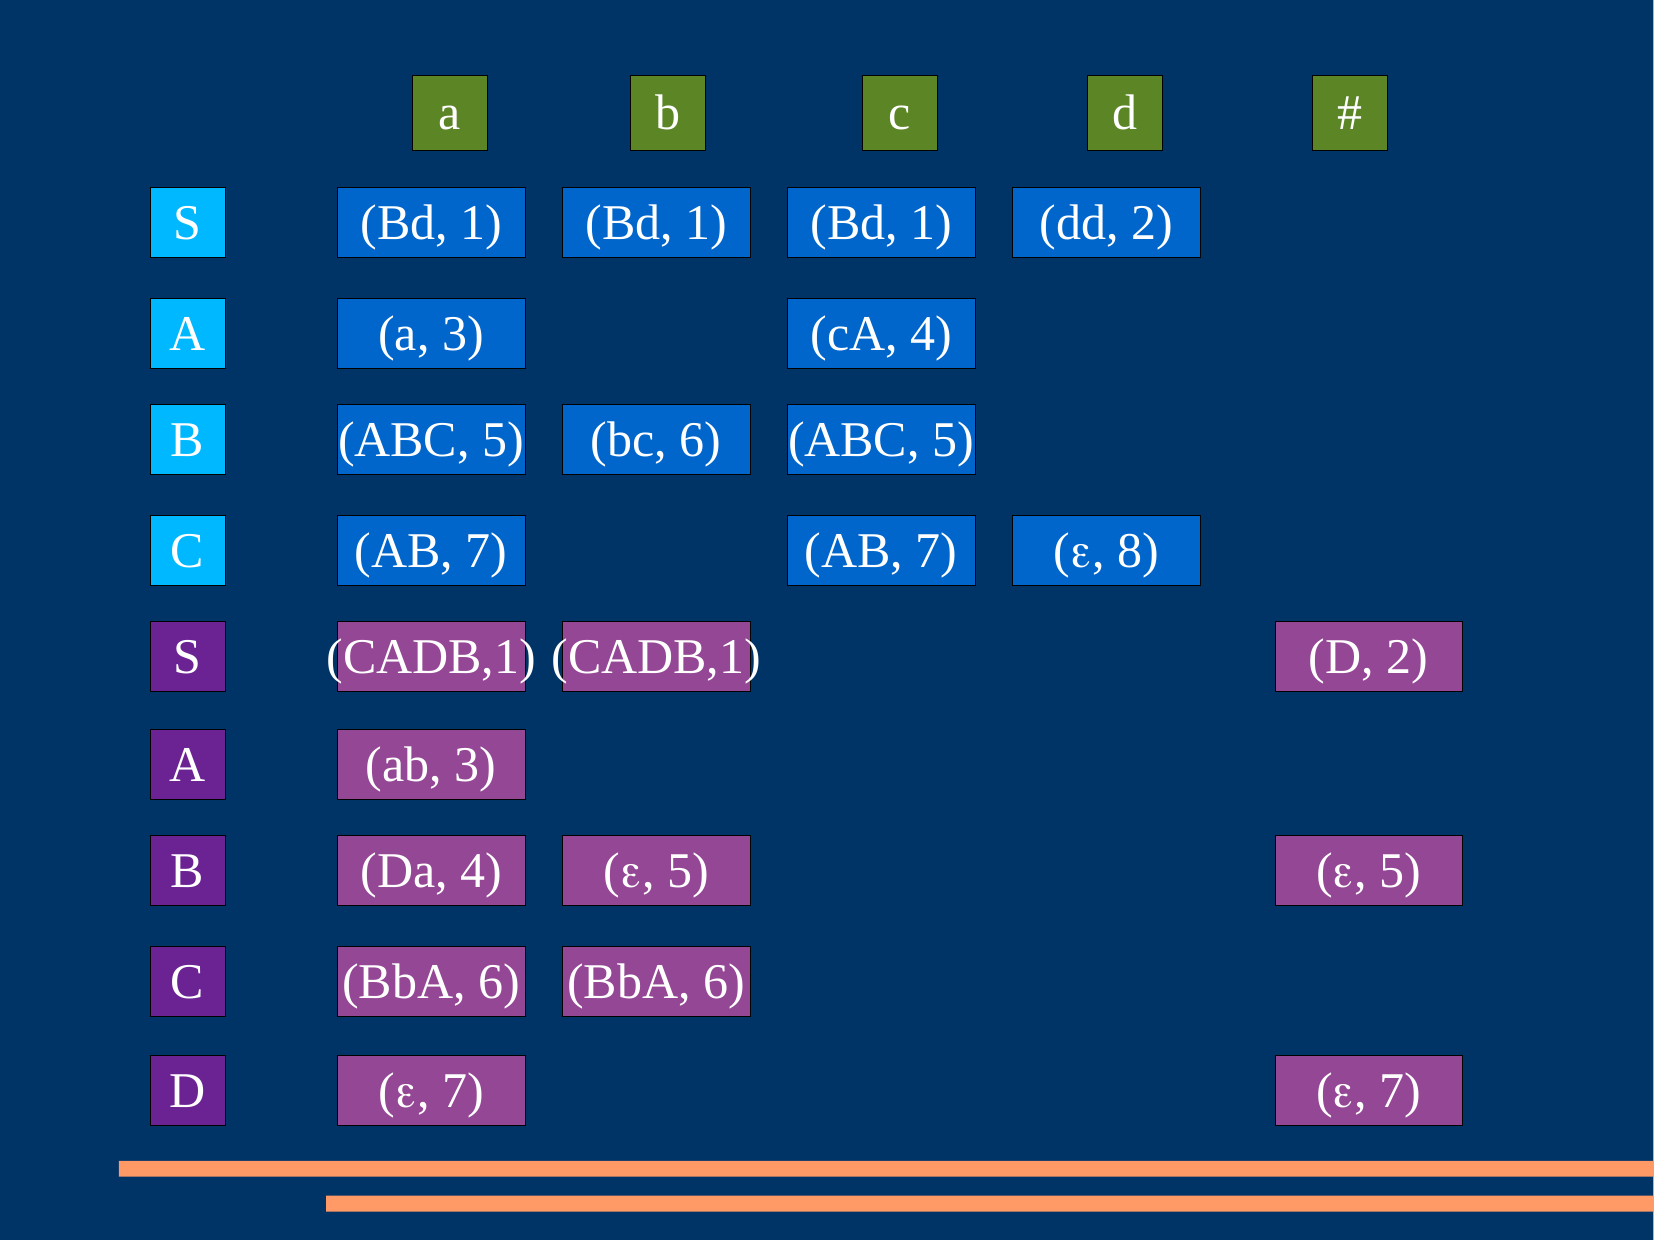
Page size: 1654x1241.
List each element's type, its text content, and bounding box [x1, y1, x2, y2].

text_box (AB, 7) [337, 515, 526, 586]
text_box C [150, 946, 226, 1017]
text_box S [150, 187, 226, 258]
text_box (cA, 4) [787, 298, 976, 369]
text_box (dd, 2) [1012, 187, 1201, 258]
text_box d [1087, 75, 1163, 151]
text_box (e, 8) [1012, 515, 1201, 586]
text_box (BbA, 6) [337, 946, 526, 1017]
text_box (e, 7) [337, 1055, 526, 1126]
text_box A [150, 298, 226, 369]
text_box (AB, 7) [787, 515, 976, 586]
text_box b [630, 75, 706, 151]
text_box (ab, 3) [337, 729, 526, 800]
text_box (Da, 4) [337, 835, 526, 906]
text_box (CADB,1) [562, 621, 751, 692]
text_box A [150, 729, 226, 800]
text_box B [150, 835, 226, 906]
text_box (ABC, 5) [337, 404, 526, 475]
text_box C [150, 515, 226, 586]
text_box (e, 7) [1275, 1055, 1463, 1126]
text_box (bc, 6) [562, 404, 751, 475]
text_box (BbA, 6) [562, 946, 751, 1017]
text_box (e, 5) [1275, 835, 1463, 906]
text_box (e, 5) [562, 835, 751, 906]
text_box (Bd, 1) [562, 187, 751, 258]
text_box (Bd, 1) [787, 187, 976, 258]
text_box (D, 2) [1275, 621, 1463, 692]
text_box (a, 3) [337, 298, 526, 369]
text_box (Bd, 1) [337, 187, 526, 258]
text_box # [1312, 75, 1388, 151]
text_box c [862, 75, 938, 151]
text_box B [150, 404, 226, 475]
text_box (CADB,1) [337, 621, 526, 692]
text_box (ABC, 5) [787, 404, 976, 475]
text_box a [412, 75, 488, 151]
text_box S [150, 621, 226, 692]
text_box D [150, 1055, 226, 1126]
